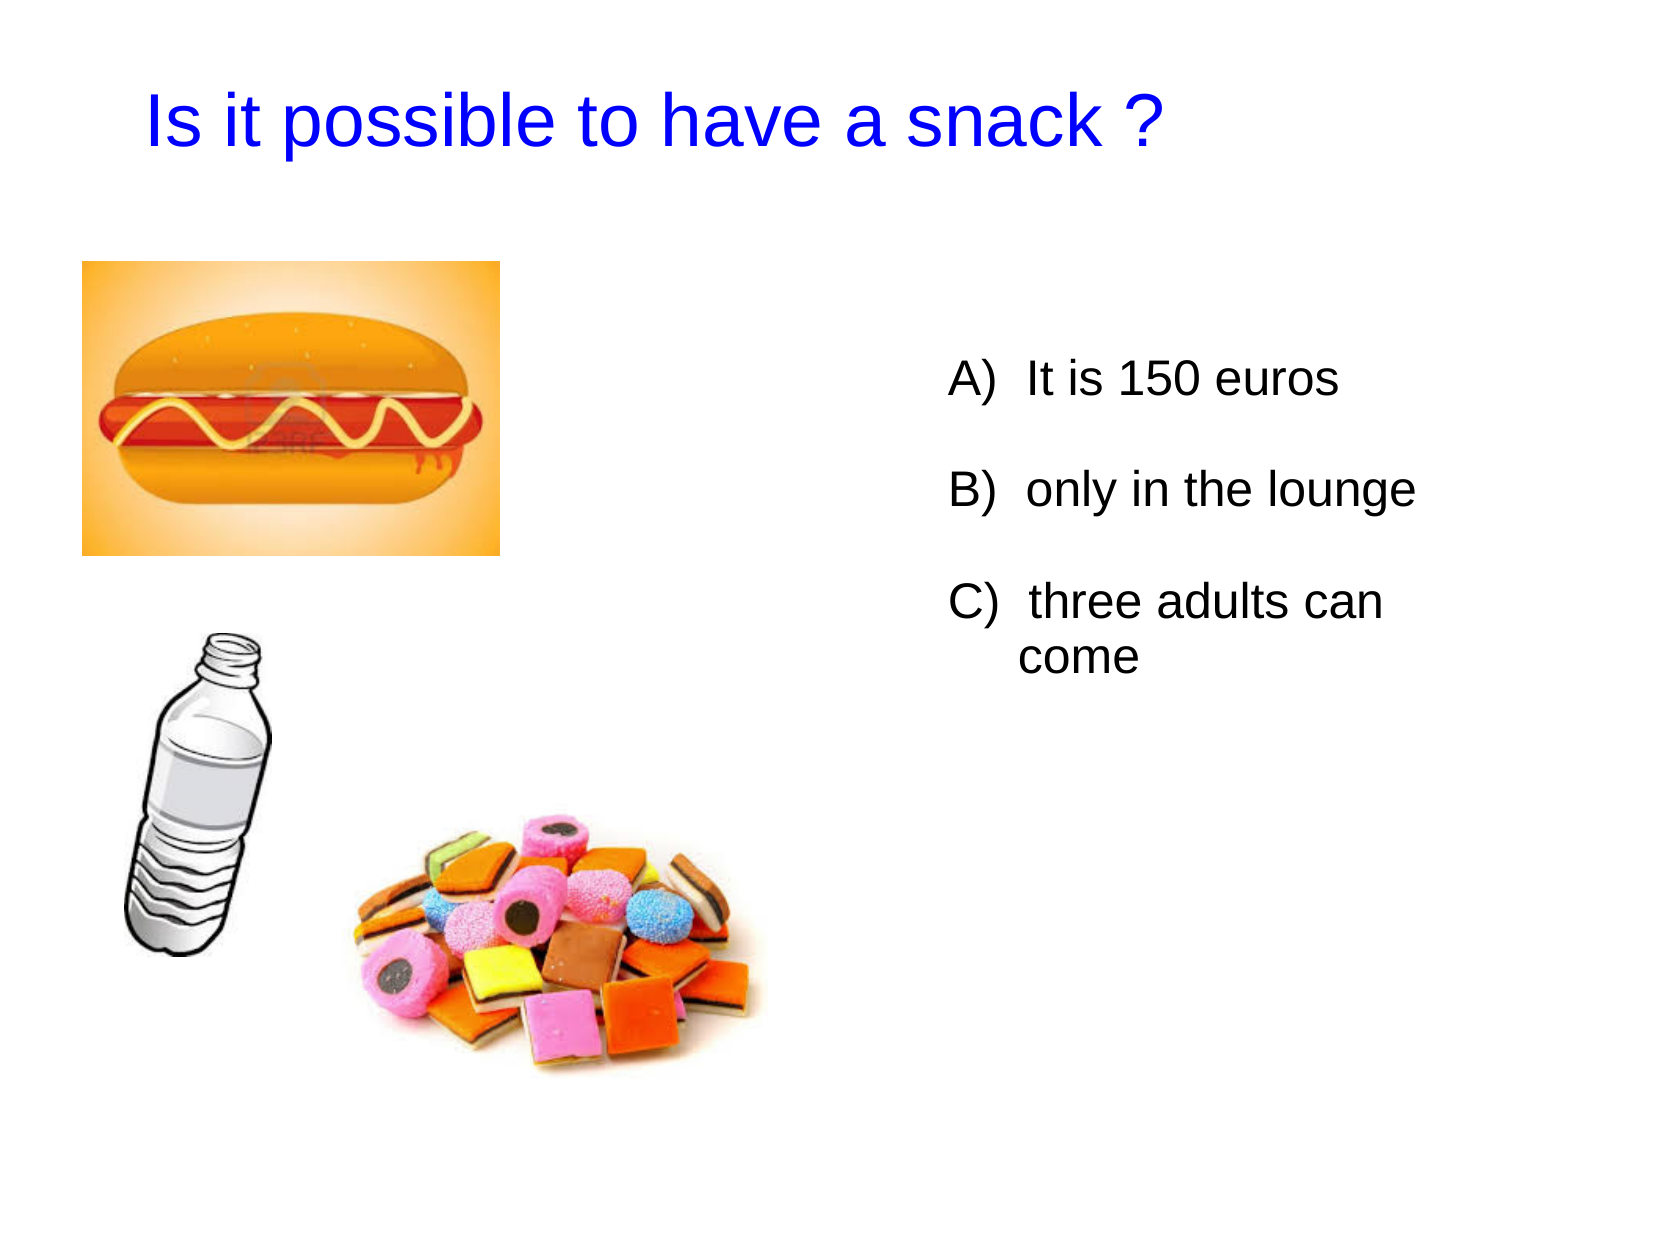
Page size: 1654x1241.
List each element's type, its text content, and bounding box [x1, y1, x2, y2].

picture [330, 803, 768, 1085]
picture [124, 633, 272, 957]
text_box A) It is 150 euros B) only in the lounge C) three adults can come [933, 342, 1441, 692]
text_box Is it possible to have a snack ? [129, 70, 1512, 170]
picture [82, 261, 500, 556]
